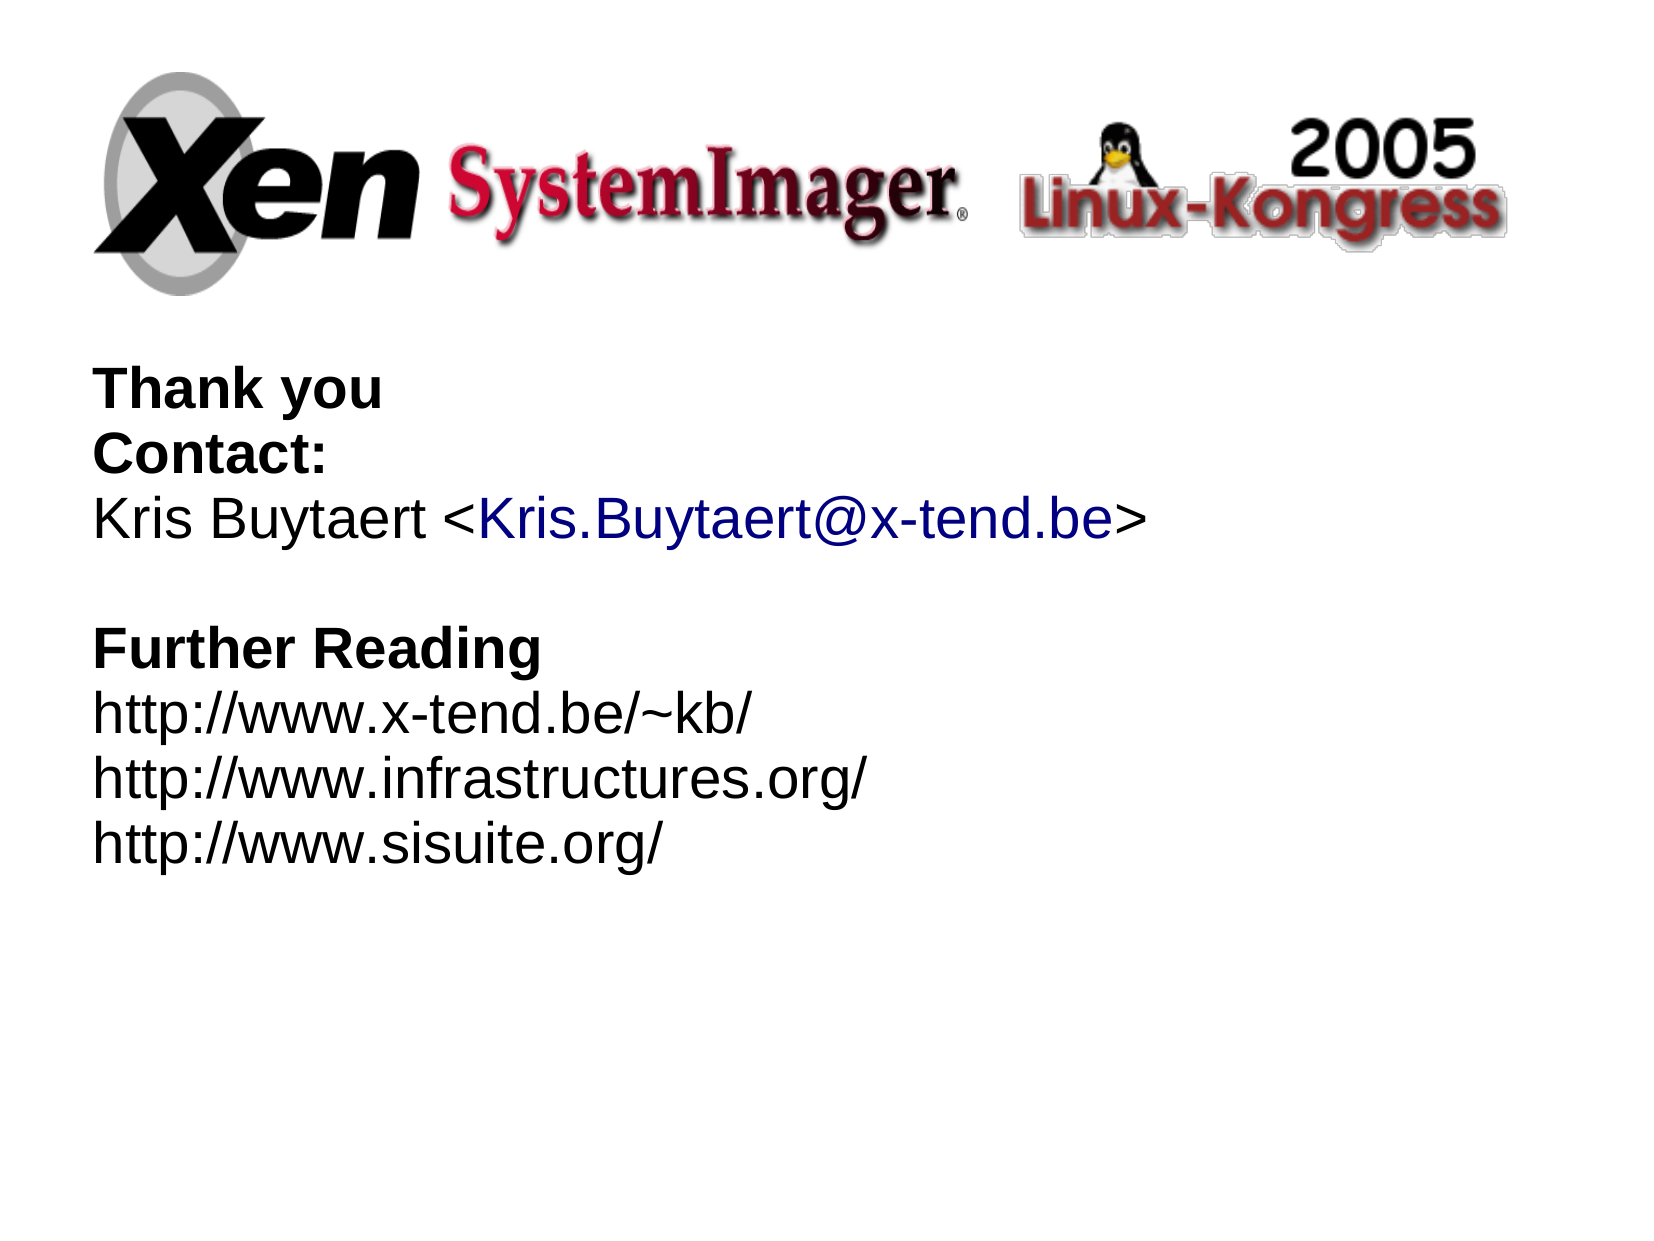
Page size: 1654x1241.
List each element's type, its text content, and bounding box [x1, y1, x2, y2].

picture [1006, 106, 1524, 265]
picture [93, 72, 420, 296]
text_box Thank you Contact: Kris Buytaert <Kris.Buytaert@x-tend.be> Further Reading http://www.x-tend.be/~kb/ http://www.infrastructures.org/ http://www.sisuite.org/ [92, 355, 1490, 1241]
picture [445, 132, 971, 254]
